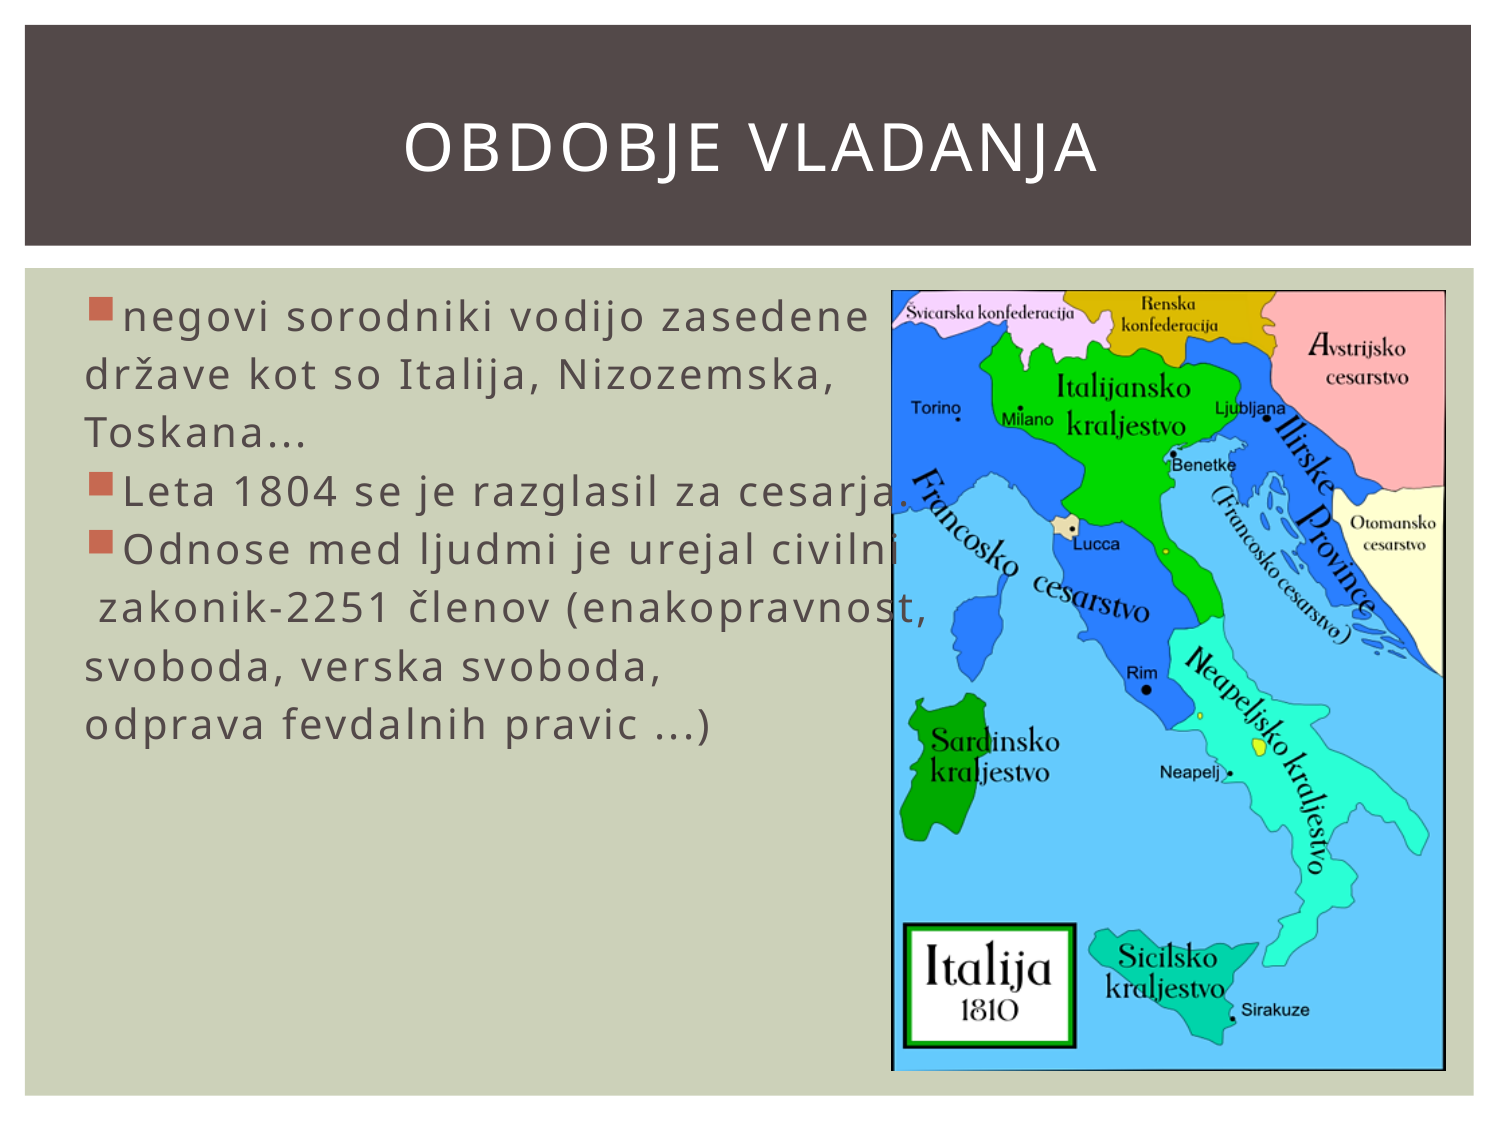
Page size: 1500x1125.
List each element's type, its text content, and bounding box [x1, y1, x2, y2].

picture [891, 290, 1446, 1071]
title Obdobje vladanja [62, 58, 1438, 232]
list negovi sorodniki vodijo zasedene države kot so Italija, Nizozemska, Toskana... Leta 1804 se je razglasil za cesarja. Odnose med ljudmi je urejal civilni zakonik-2251 členov (enakopravnost, svoboda, verska svoboda, odprava fevdalnih pravic ...) [62, 282, 1442, 1005]
